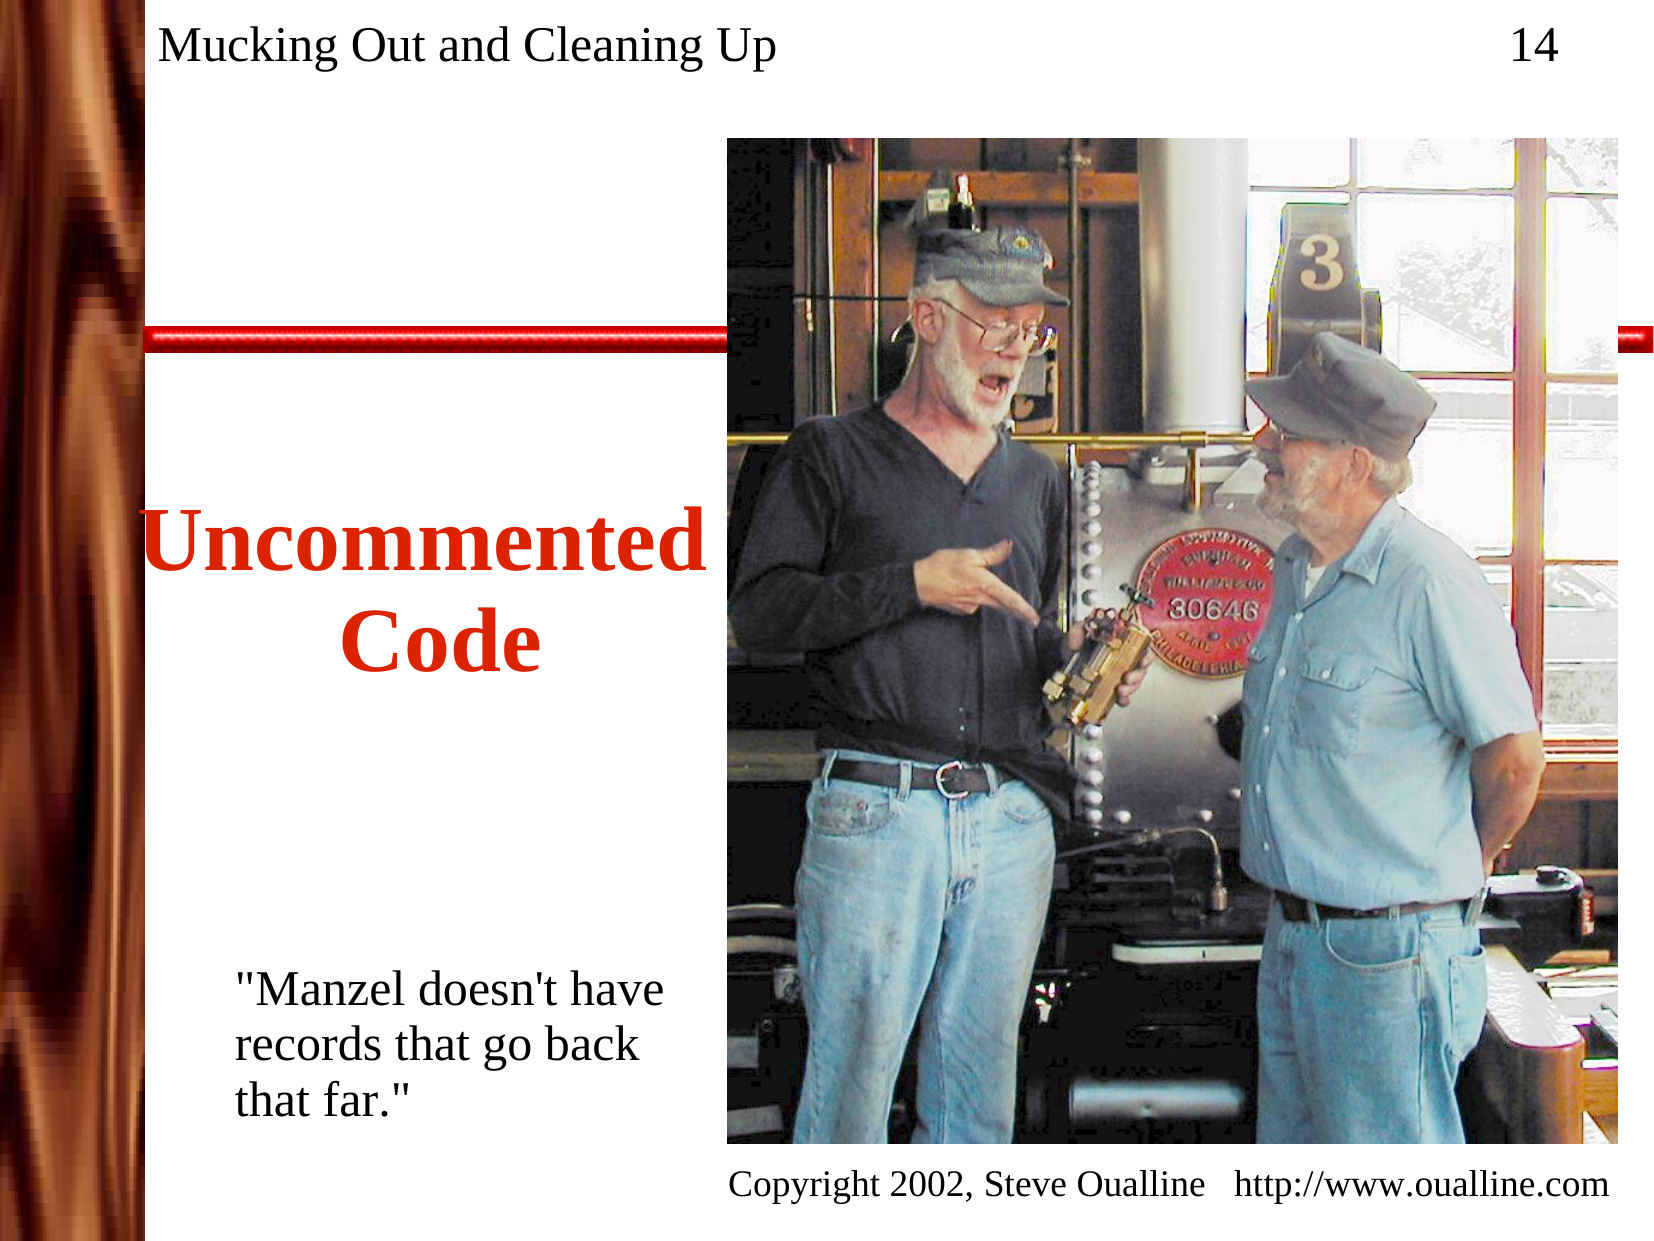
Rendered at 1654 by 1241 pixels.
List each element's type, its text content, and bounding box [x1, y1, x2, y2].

picture [0, 0, 1654, 1241]
text_box "Manzel doesn't have records that go back that far." [235, 960, 666, 1129]
title Uncommented Code [115, 412, 727, 768]
